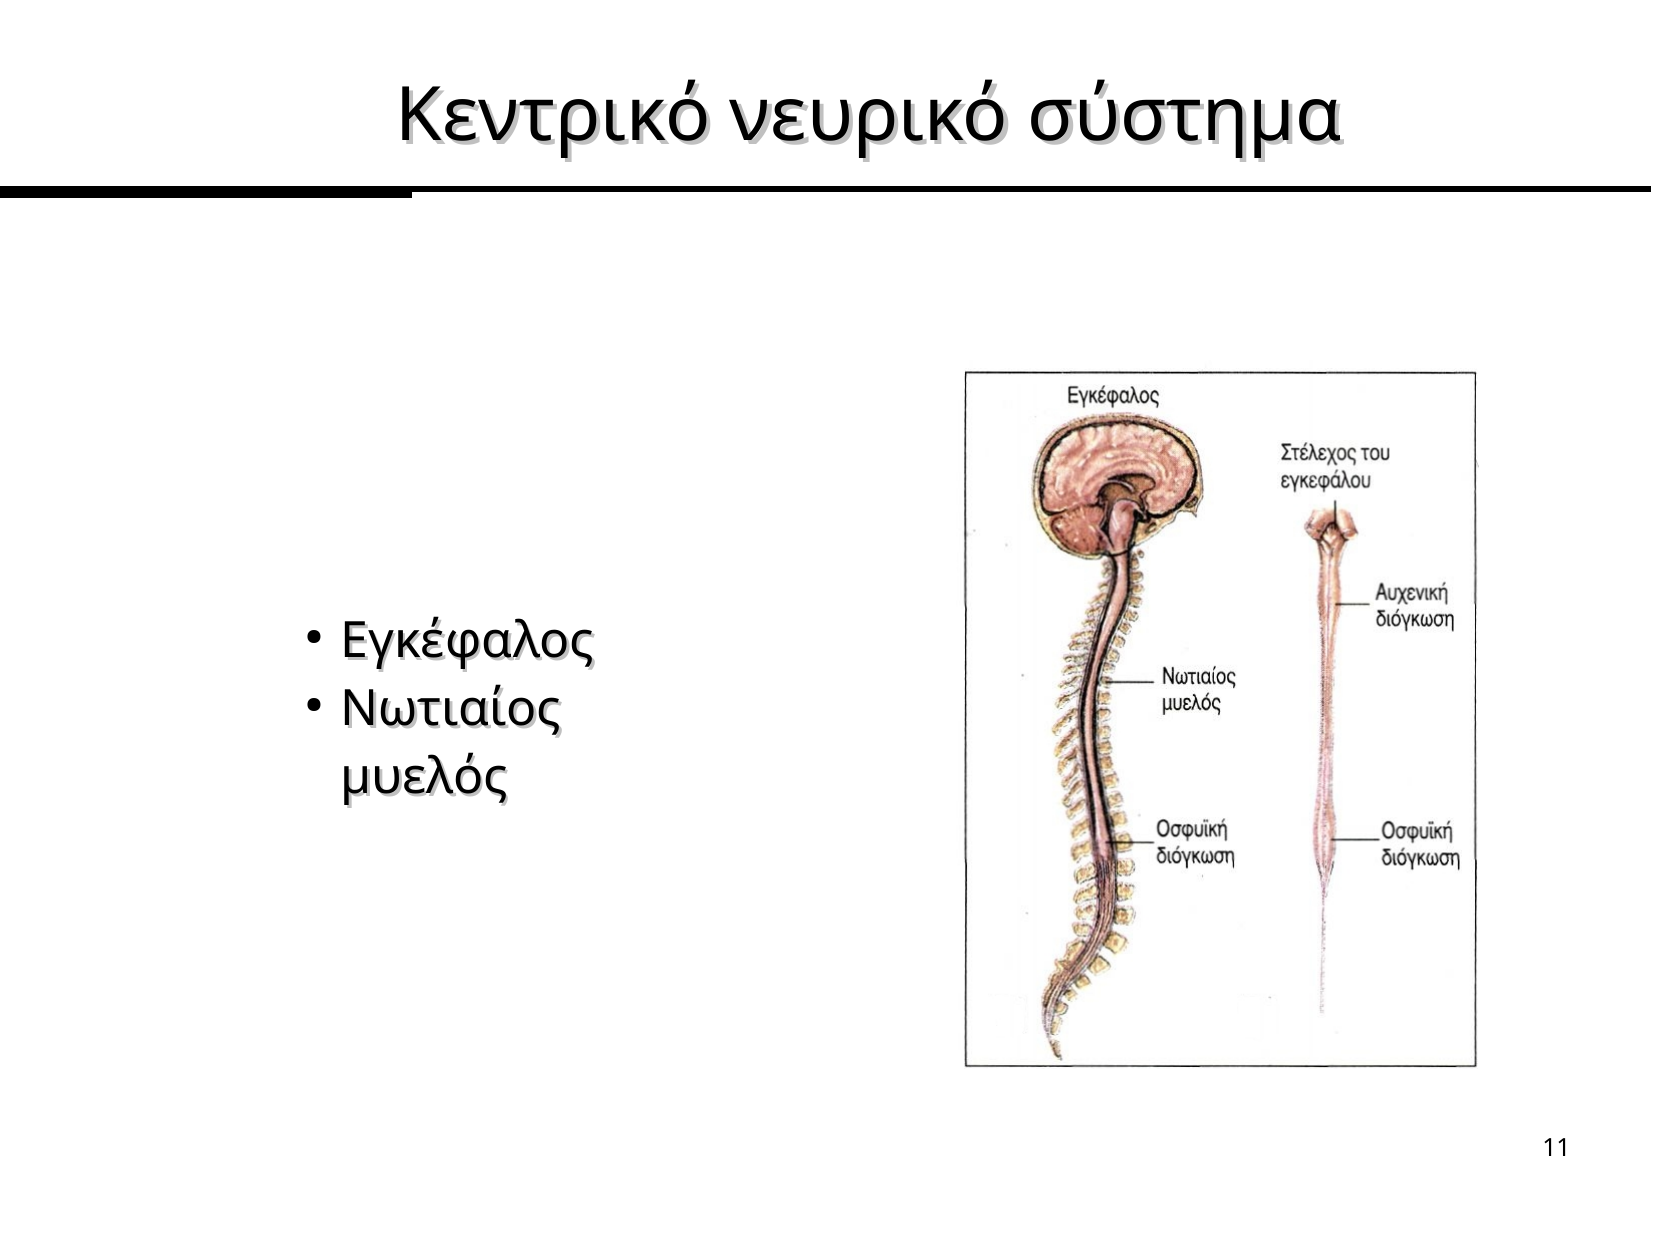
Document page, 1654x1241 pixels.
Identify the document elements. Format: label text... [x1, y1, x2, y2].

text_box Κεντρικό νευρικό σύστημα [380, 52, 1285, 158]
text_box Εγκέφαλος Νωτιαίος μυελός [290, 596, 721, 732]
picture [956, 360, 1479, 1069]
